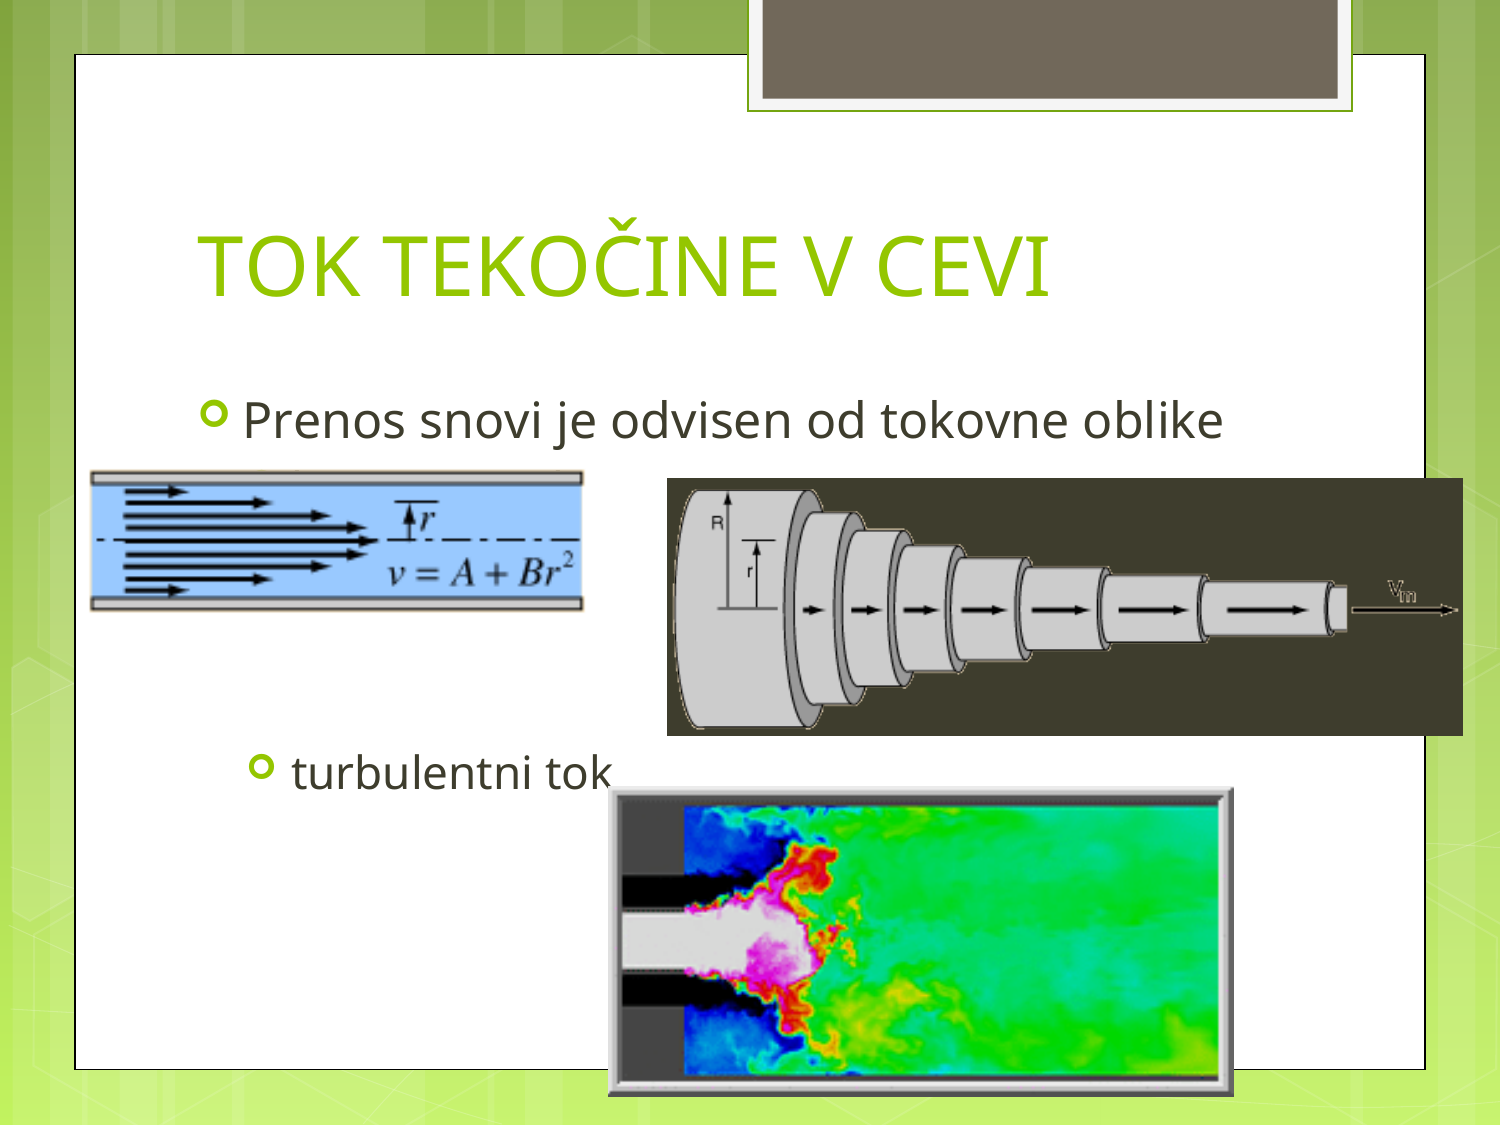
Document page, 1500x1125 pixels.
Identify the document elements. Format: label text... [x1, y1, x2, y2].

list Prenos snovi je odvisen od tokovne oblike laminarni tok turbulentni tok [171, 682, 1283, 957]
picture [76, 456, 602, 625]
table_header [3, 516, 137, 682]
picture [667, 477, 1463, 736]
title TOK TEKOČINE V CEVI [183, 132, 1336, 321]
table_header [137, 516, 667, 682]
picture [608, 786, 1234, 1097]
list Prenos snovi je odvisen od tokovne oblike laminarni tok turbulentni tok [171, 381, 1283, 516]
